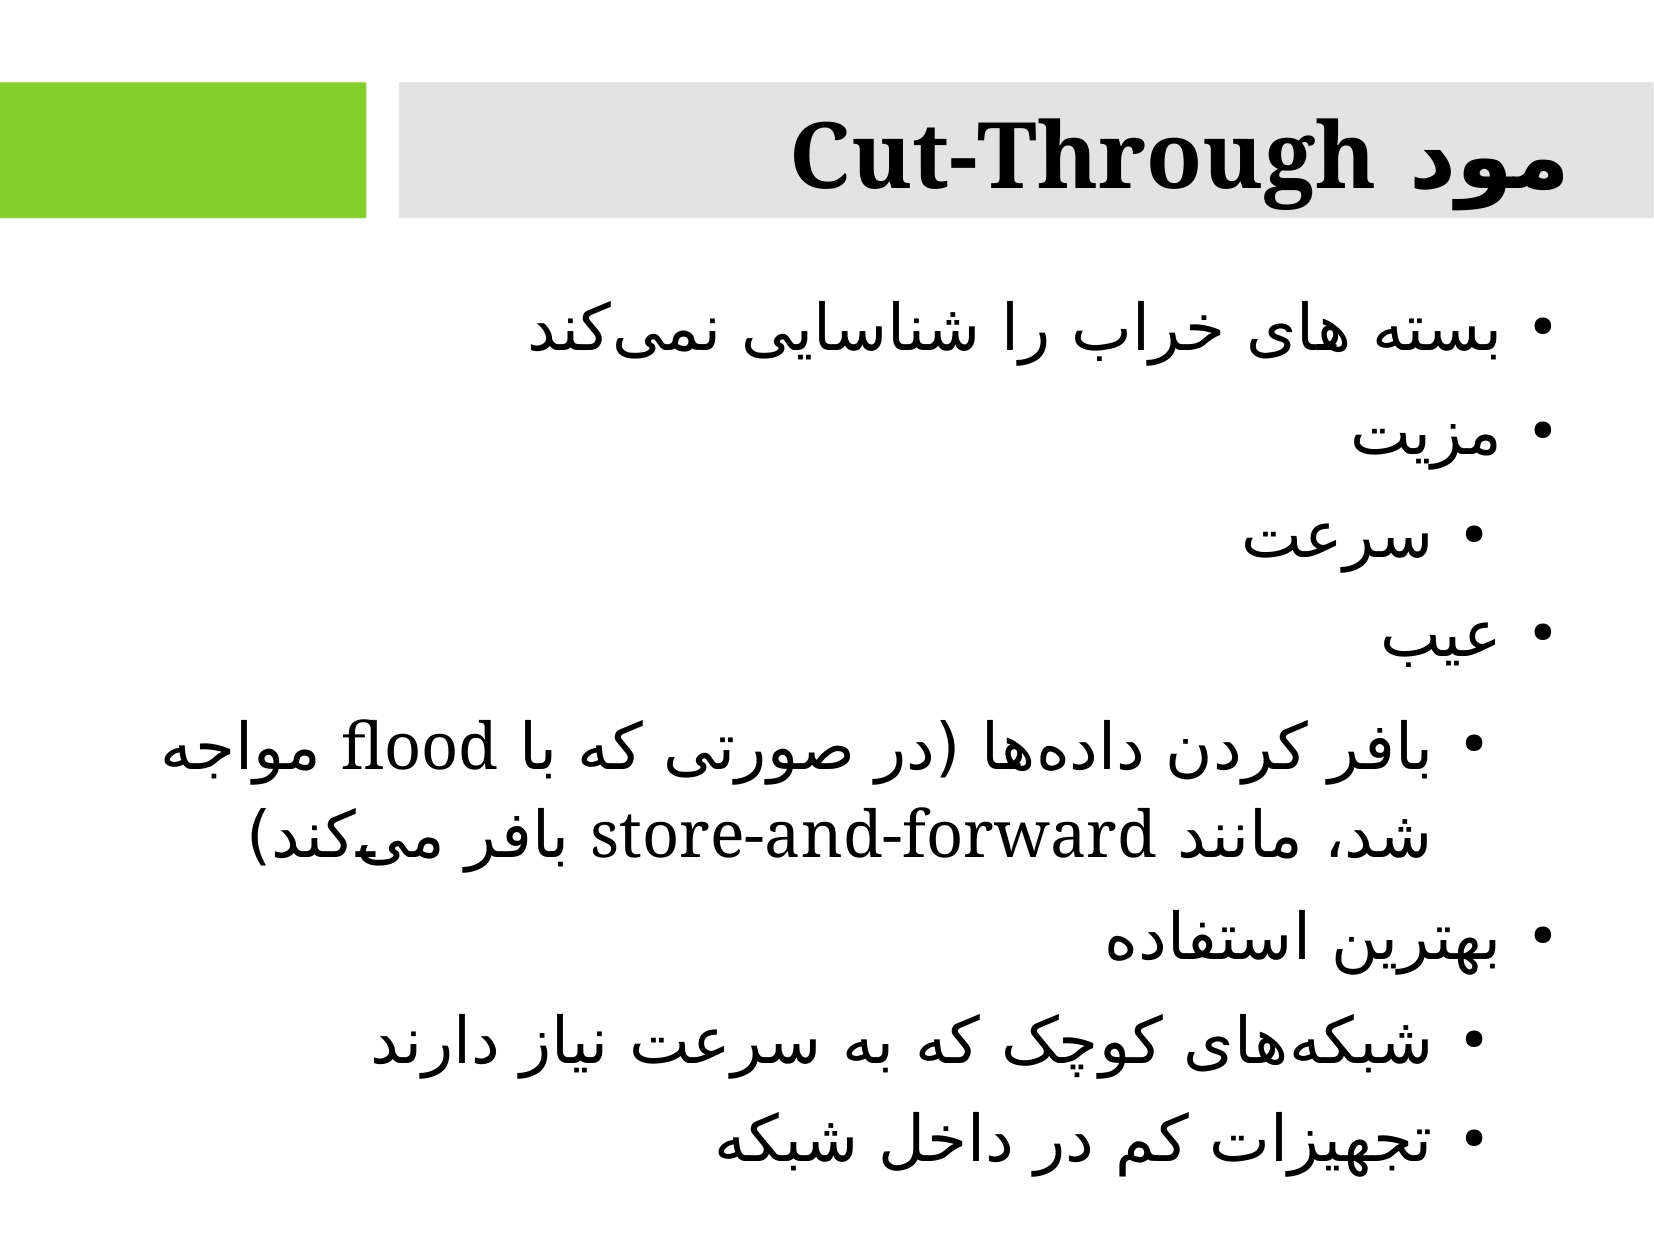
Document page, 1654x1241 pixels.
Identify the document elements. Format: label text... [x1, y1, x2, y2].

picture [0, 0, 1654, 1241]
list بسته های خراب را شناسایی نمی‌کند مزیت سرعت عیب بافر کردن داده‌ها (در صورتی که با flood مواجه شد، مانند store-and-forward بافر می‌کند) بهترین استفاده شبکه‌های کوچک که به سرعت نیاز دارند تجهیزات کم در داخل شبکه [82, 290, 1571, 1182]
title مود Cut-Through [82, 49, 1571, 257]
